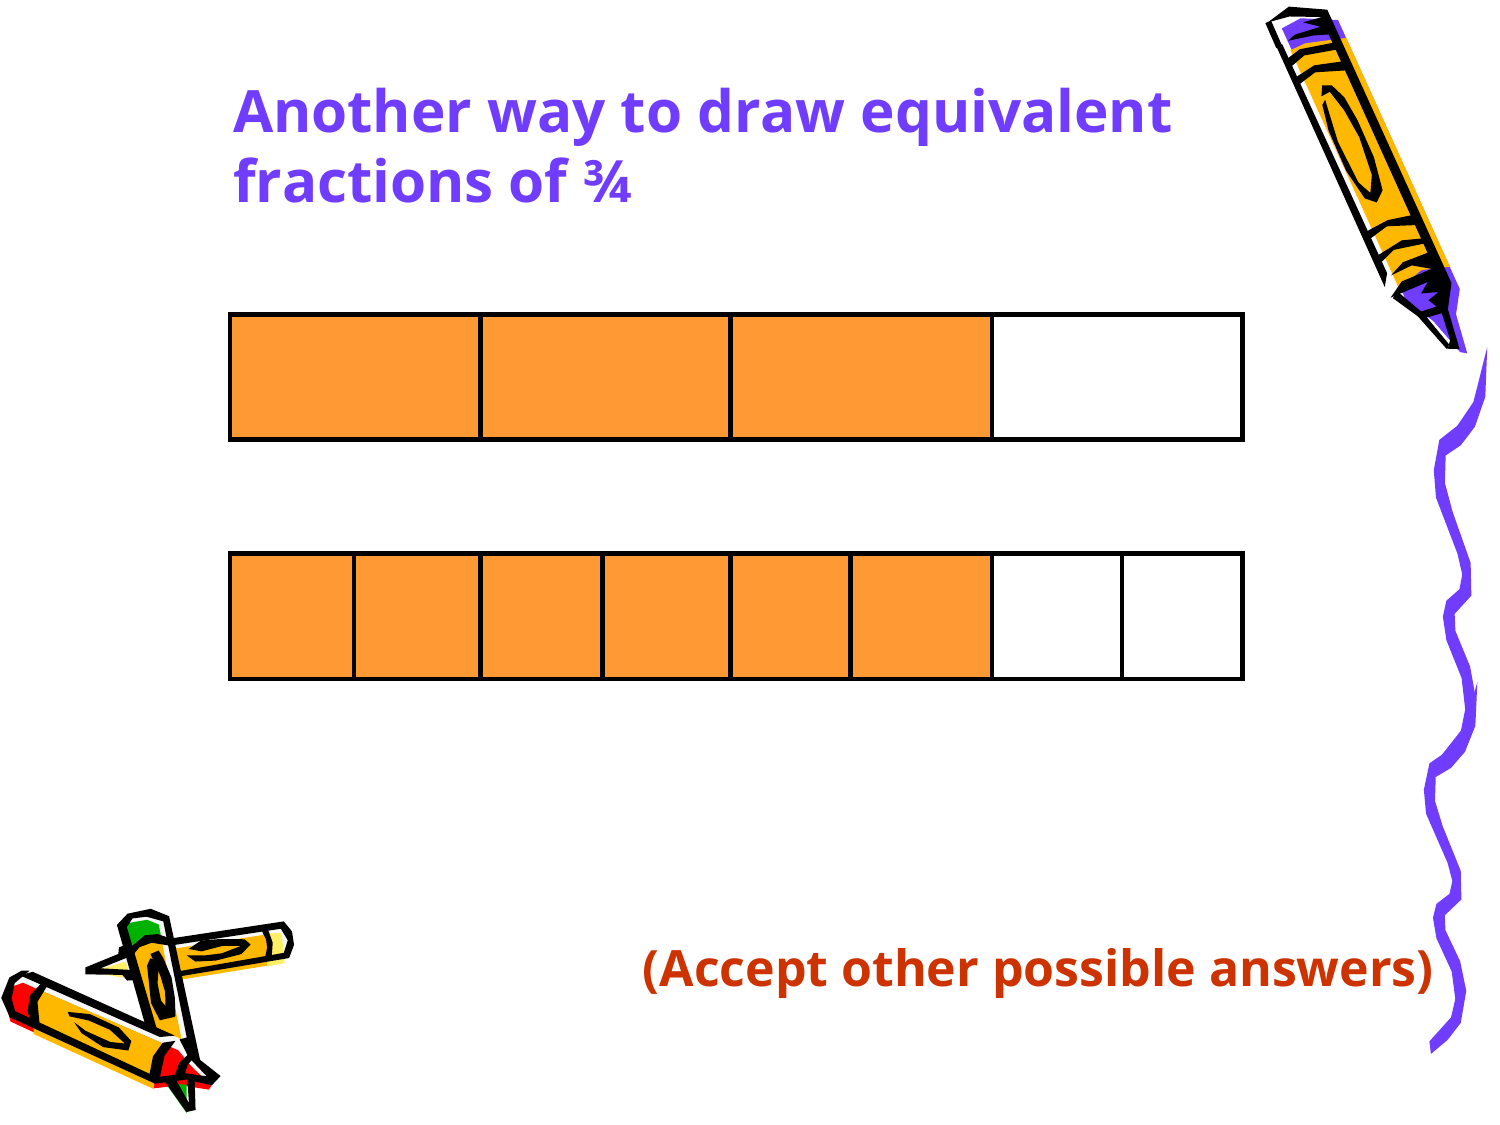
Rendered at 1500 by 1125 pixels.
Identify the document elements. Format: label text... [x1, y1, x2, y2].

text_box [733, 553, 1243, 679]
text_box [230, 553, 482, 679]
text_box (Accept other possible answers) [620, 928, 1500, 1005]
text_box [230, 314, 1243, 440]
text_box Another way to draw equivalent fractions of ¾ [218, 66, 1223, 222]
text_box [483, 553, 732, 679]
